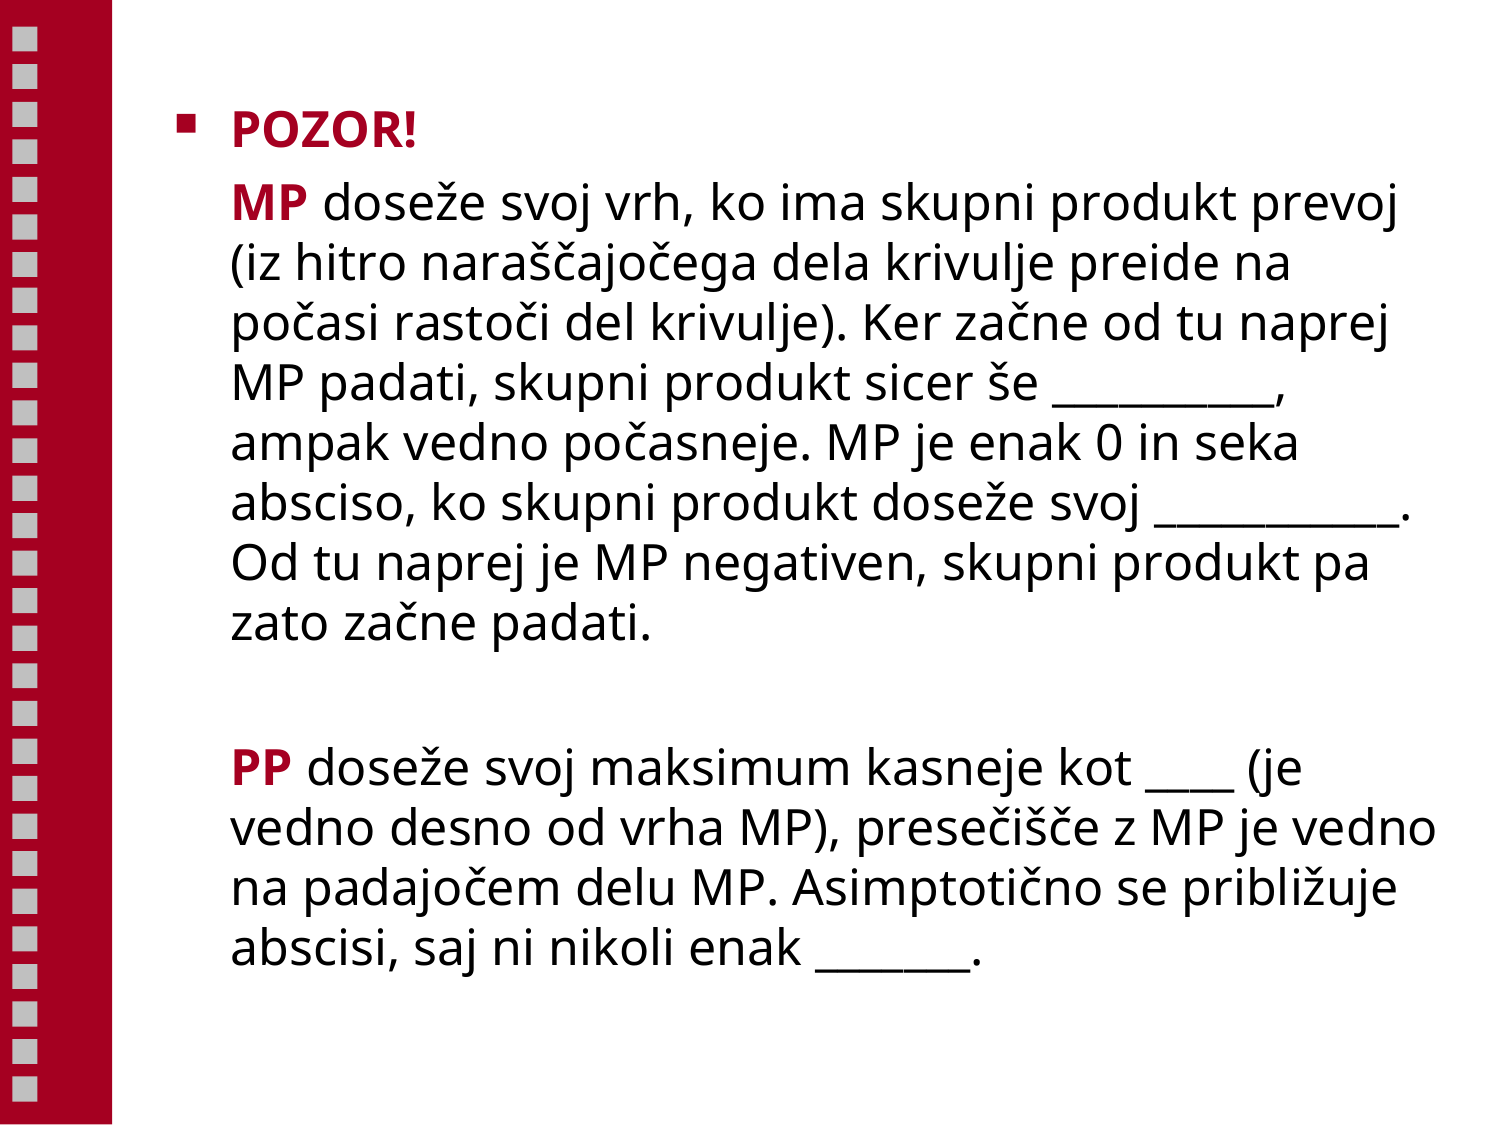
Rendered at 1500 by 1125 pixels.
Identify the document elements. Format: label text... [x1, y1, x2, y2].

list POZOR! MP doseže svoj vrh, ko ima skupni produkt prevoj (iz hitro naraščajočega dela krivulje preide na počasi rastoči del krivulje). Ker začne od tu naprej MP padati, skupni produkt sicer še __________, ampak vedno počasneje. MP je enak 0 in seka absciso, ko skupni produkt doseže svoj ___________. Od tu naprej je MP negativen, skupni produkt pa zato začne padati. PP doseže svoj maksimum kasneje kot ____ (je vedno desno od vrha MP), presečišče z MP je vedno na padajočem delu MP. Asimptotično se približuje abscisi, saj ni nikoli enak _______. [159, 90, 1467, 1071]
